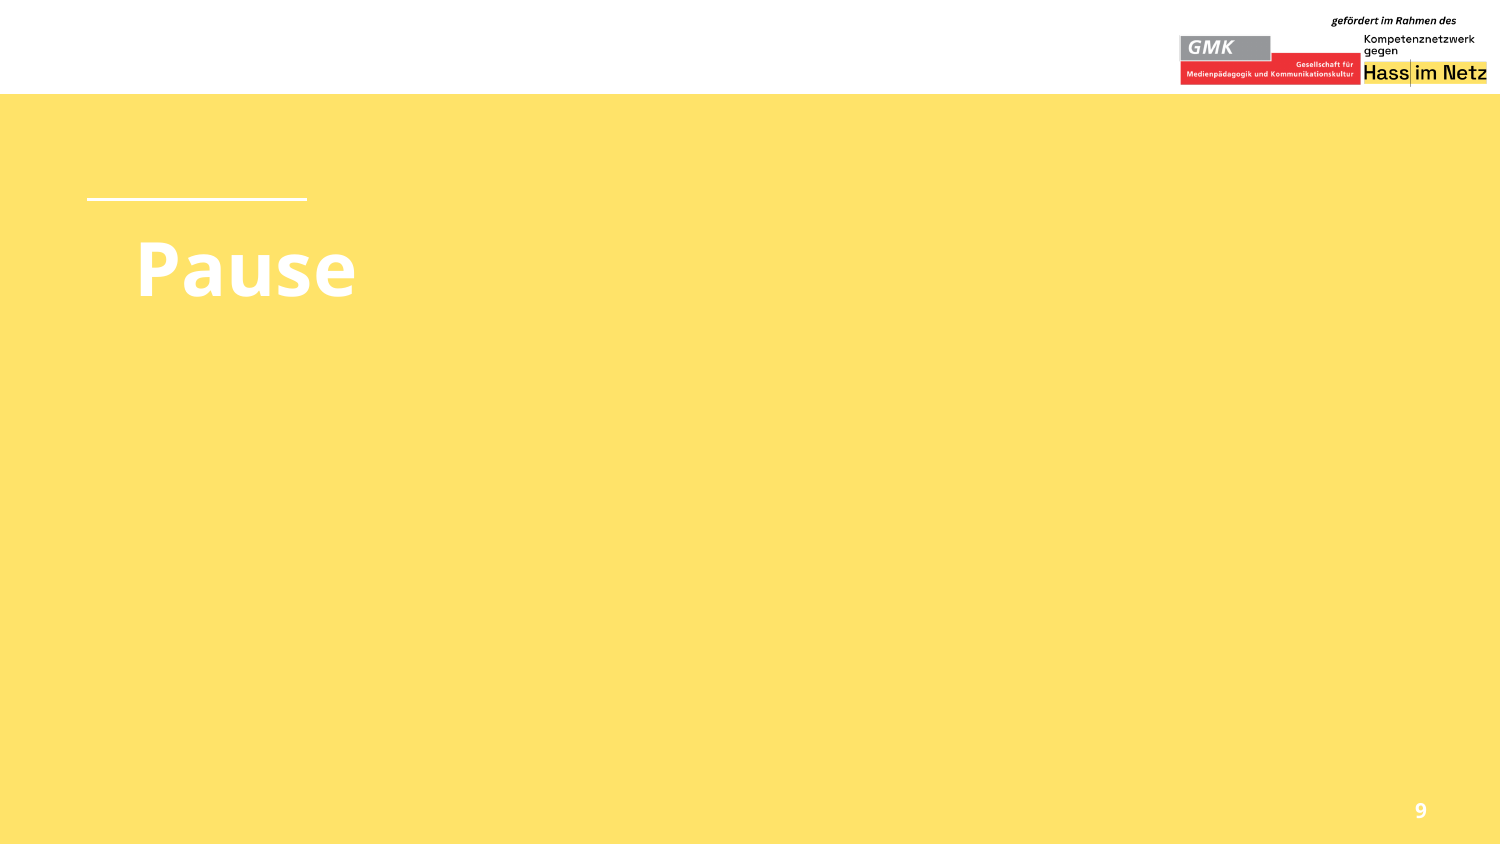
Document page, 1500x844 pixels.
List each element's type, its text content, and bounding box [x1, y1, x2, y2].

text_box 9 [1400, 779, 1491, 844]
title Pause [119, 216, 1381, 466]
